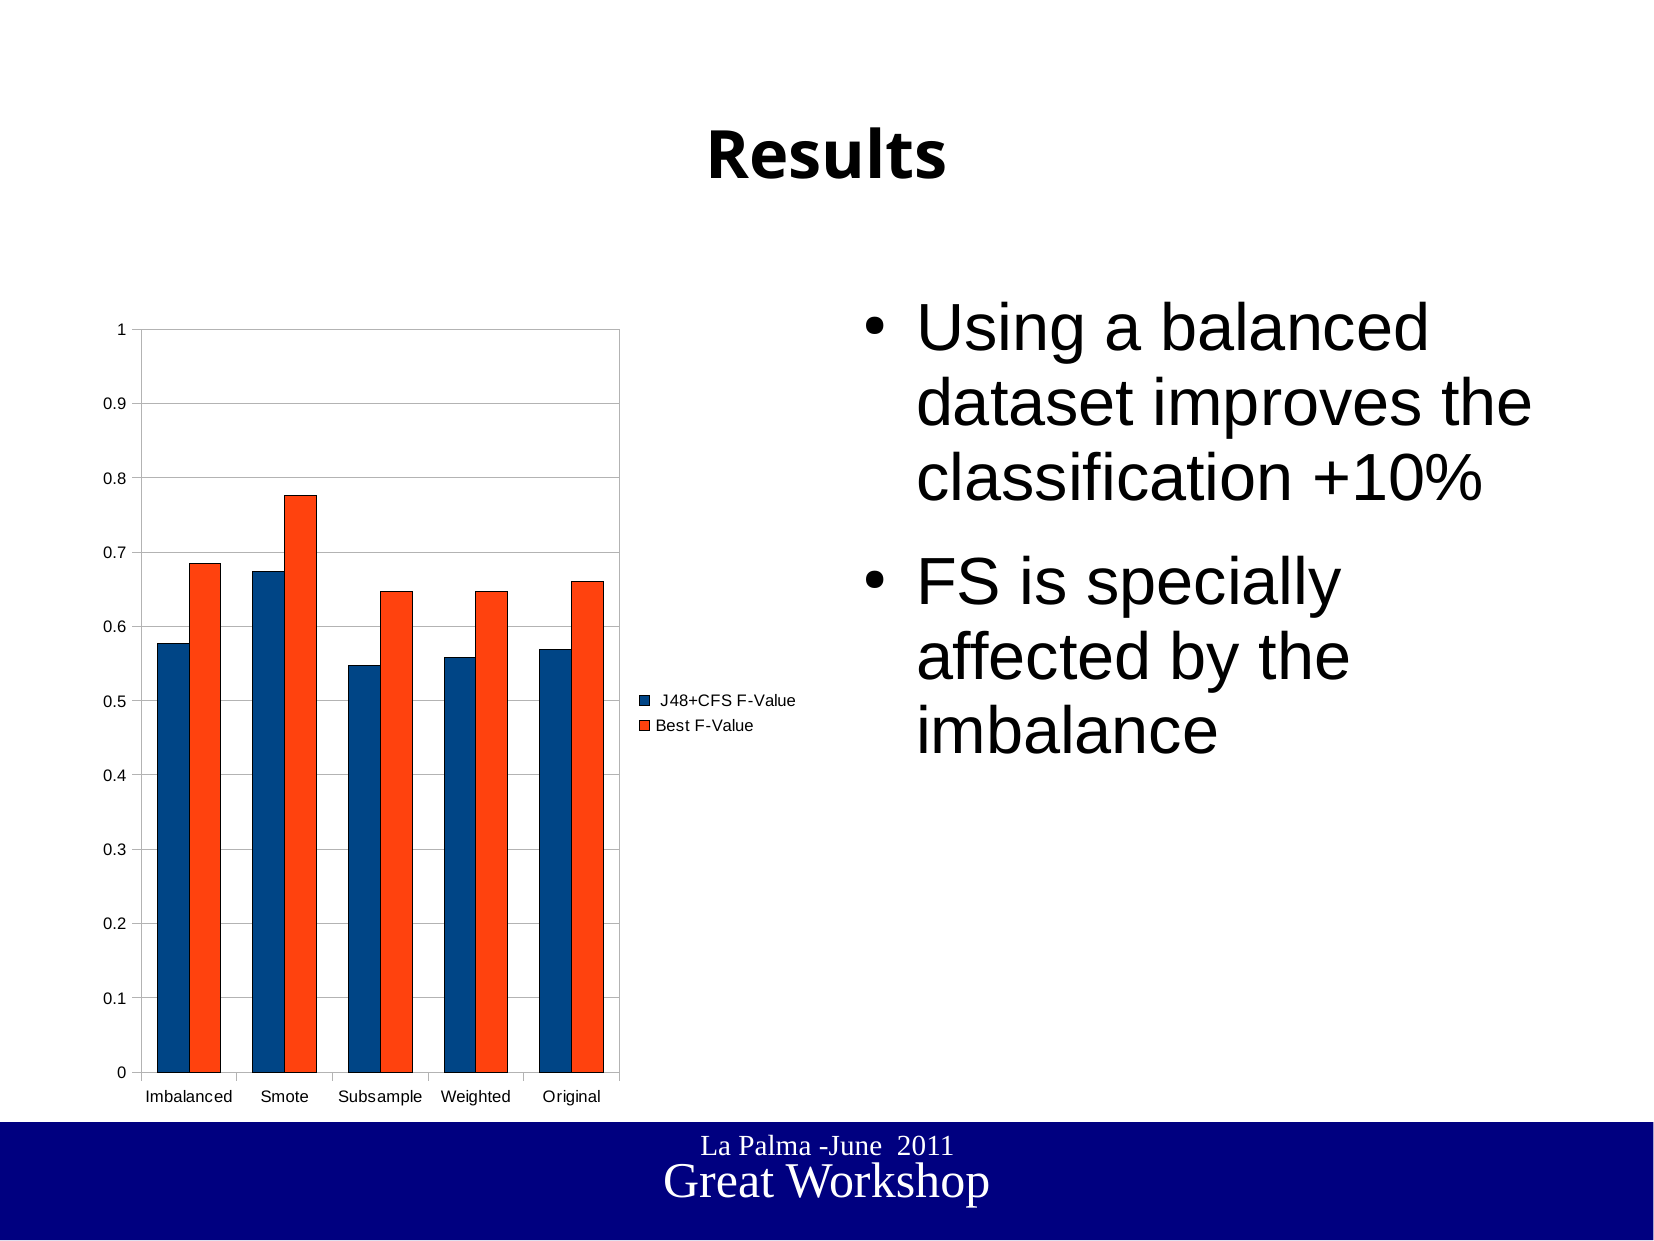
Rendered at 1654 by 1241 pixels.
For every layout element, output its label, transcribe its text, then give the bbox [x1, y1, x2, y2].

title Results [82, 49, 1571, 257]
list Using a balanced dataset improves the classification +10% FS is specially affected by the imbalance [845, 290, 1572, 1094]
chart [88, 303, 815, 1123]
